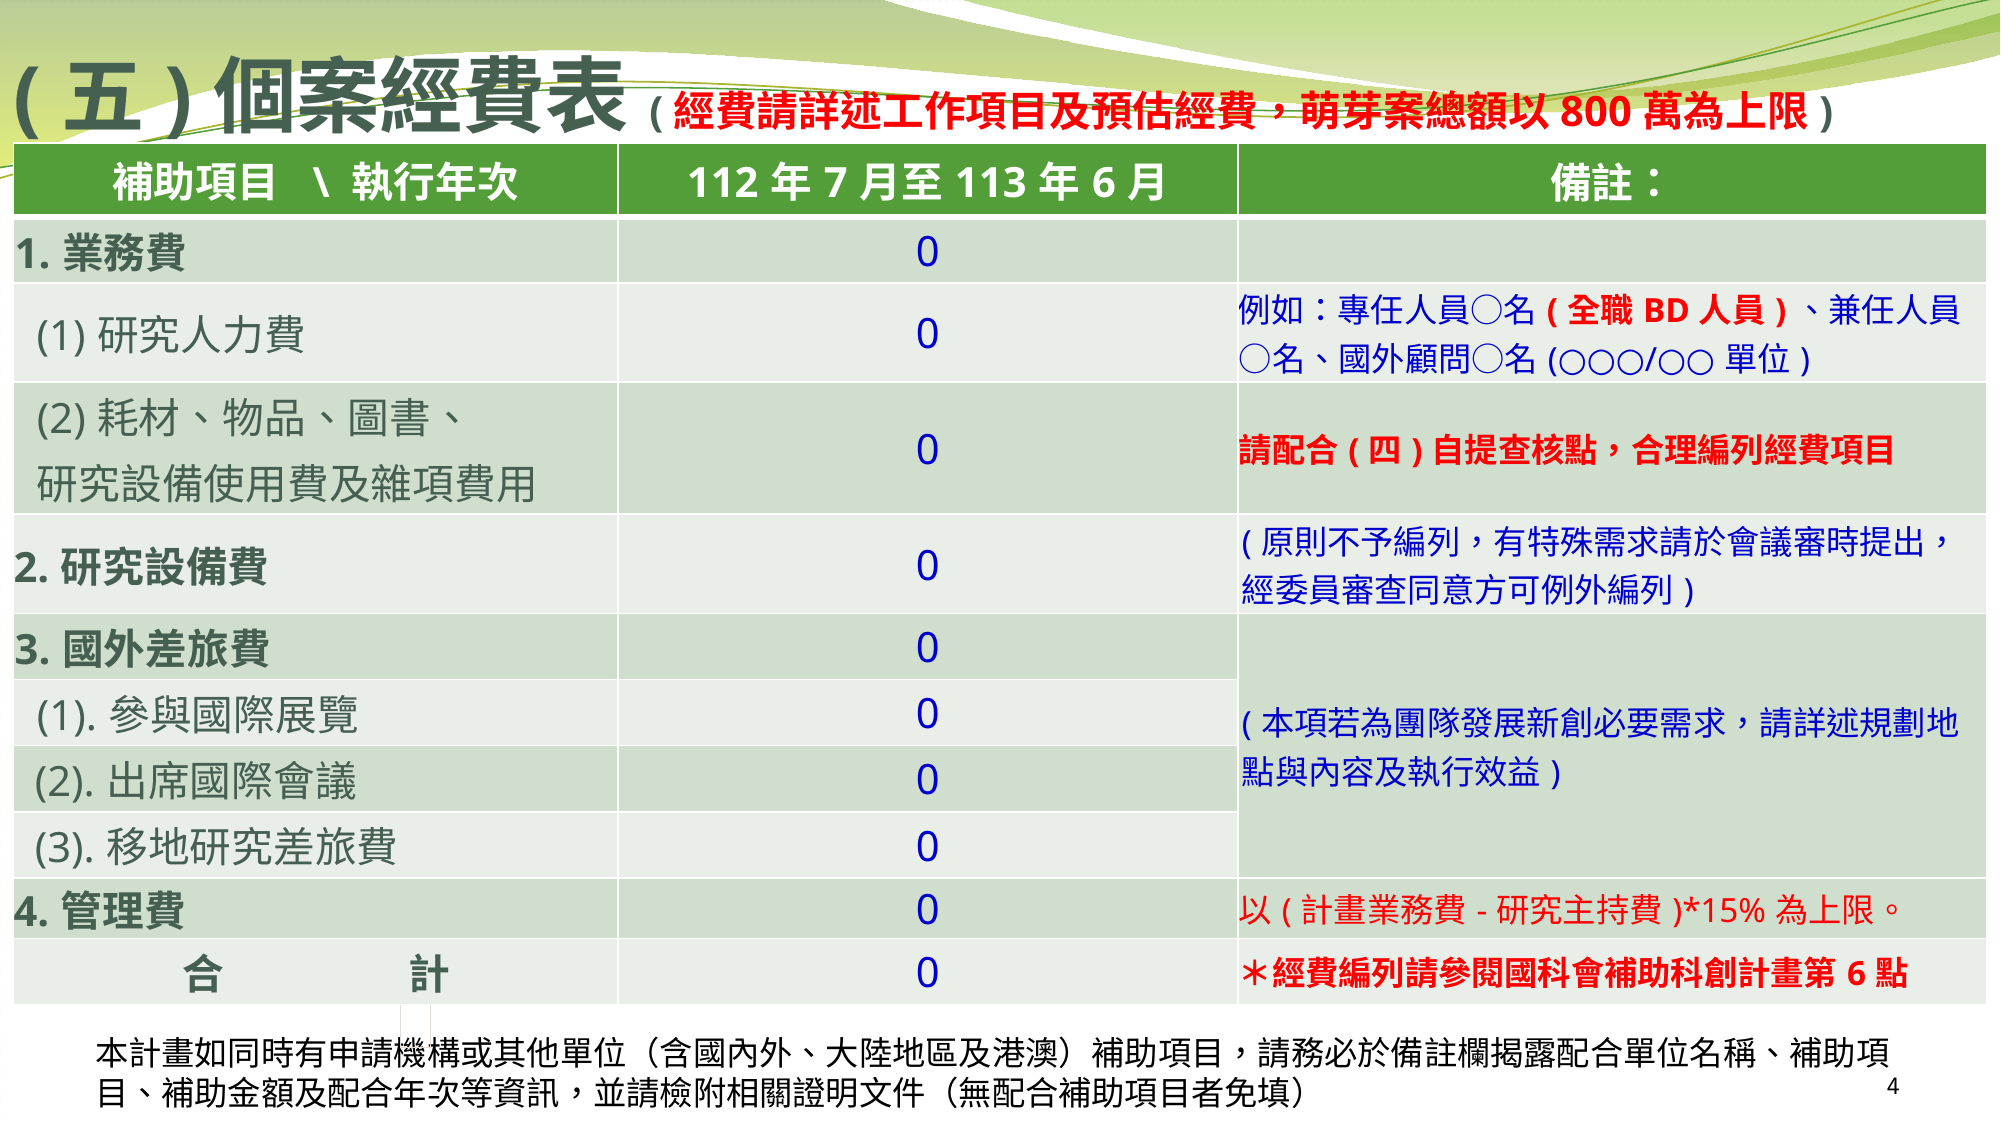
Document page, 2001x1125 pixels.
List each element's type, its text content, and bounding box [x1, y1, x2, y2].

table_header 備註： [1239, 144, 1986, 214]
table_cell (1).參與國際展覽 [14, 680, 617, 745]
table_cell 0 [619, 939, 1237, 1004]
table_cell 請配合(四)自提查核點，合理編列經費項目 [1239, 383, 1986, 513]
table_cell 2.研究設備費 [14, 515, 617, 613]
text_box 本計畫如同時有申請機構或其他單位（含國內外、大陸地區及港澳）補助項目，請務必於備註欄揭露配合單位名稱、補助項目、補助金額及配合年次等資訊，並請檢附相關證明文件（無配合補助項目者免填） [80, 1024, 1920, 1120]
table_cell 0 [619, 614, 1237, 679]
table_cell 3.國外差旅費 [14, 614, 617, 679]
table_cell 1.業務費 [14, 220, 617, 282]
table_cell (2)耗材、物品、圖書、 研究設備使用費及雜項費用 [14, 383, 617, 513]
table_cell (3).移地研究差旅費 [14, 813, 617, 877]
table_cell 0 [619, 220, 1237, 282]
table_cell 0 [619, 746, 1237, 811]
table_cell 0 [619, 813, 1237, 877]
table_cell 0 [619, 680, 1237, 745]
table_cell (2).出席國際會議 [14, 746, 617, 811]
table_cell (1)研究人力費 [14, 284, 617, 381]
title (五)個案經費表(經費請詳述工作項目及預估經費，萌芽案總額以800萬為上限) [13, 21, 1987, 142]
table_cell ＊經費編列請參閱國科會補助科創計畫第6點 [1239, 939, 1986, 1004]
table_cell 例如：專任人員○名(全職BD人員)、兼任人員 ○名、國外顧問○名(○○○/○○單位) [1239, 284, 1986, 381]
table_cell (原則不予編列，有特殊需求請於會議審時提出，經委員審查同意方可例外編列) [1239, 515, 1986, 613]
table_cell 0 [619, 284, 1237, 381]
slide_number <編號> [1733, 1042, 1900, 1103]
table_header 112年7月至113年6月 [619, 144, 1237, 214]
table_cell 以(計畫業務費-研究主持費)*15%為上限。 [1239, 879, 1986, 938]
table_cell 0 [619, 879, 1237, 938]
table_cell 0 [619, 383, 1237, 513]
table_header 補助項目 \ 執行年次 [14, 144, 617, 214]
table_cell 合 計 [14, 939, 617, 1004]
table_cell [1239, 220, 1986, 282]
table_cell 4.管理費 [14, 879, 617, 938]
table_cell 0 [619, 515, 1237, 613]
table_cell (本項若為團隊發展新創必要需求，請詳述規劃地點與內容及執行效益) [1239, 614, 1986, 877]
